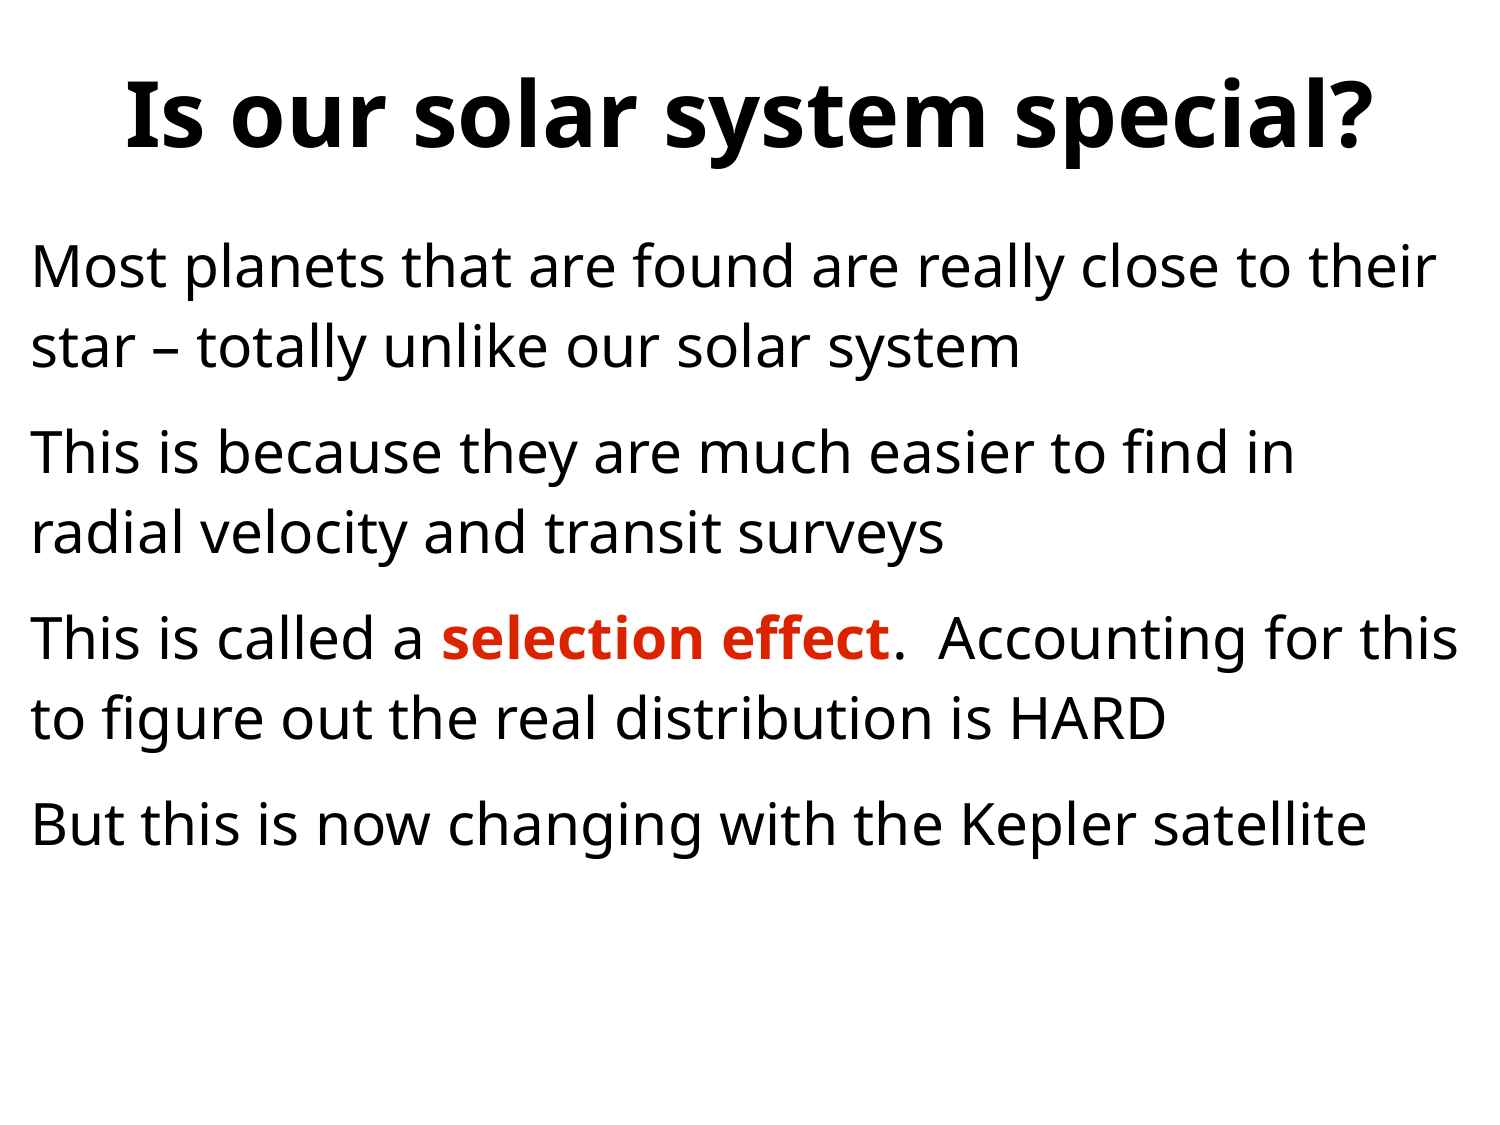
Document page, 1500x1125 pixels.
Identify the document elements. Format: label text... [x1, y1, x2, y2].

list Most planets that are found are really close to their star – totally unlike our solar system This is because they are much easier to find in radial velocity and transit surveys This is called a selection effect. Accounting for this to figure out the real distribution is HARD But this is now changing with the Kepler satellite [30, 224, 1471, 878]
title Is our solar system special? [30, 58, 1471, 167]
